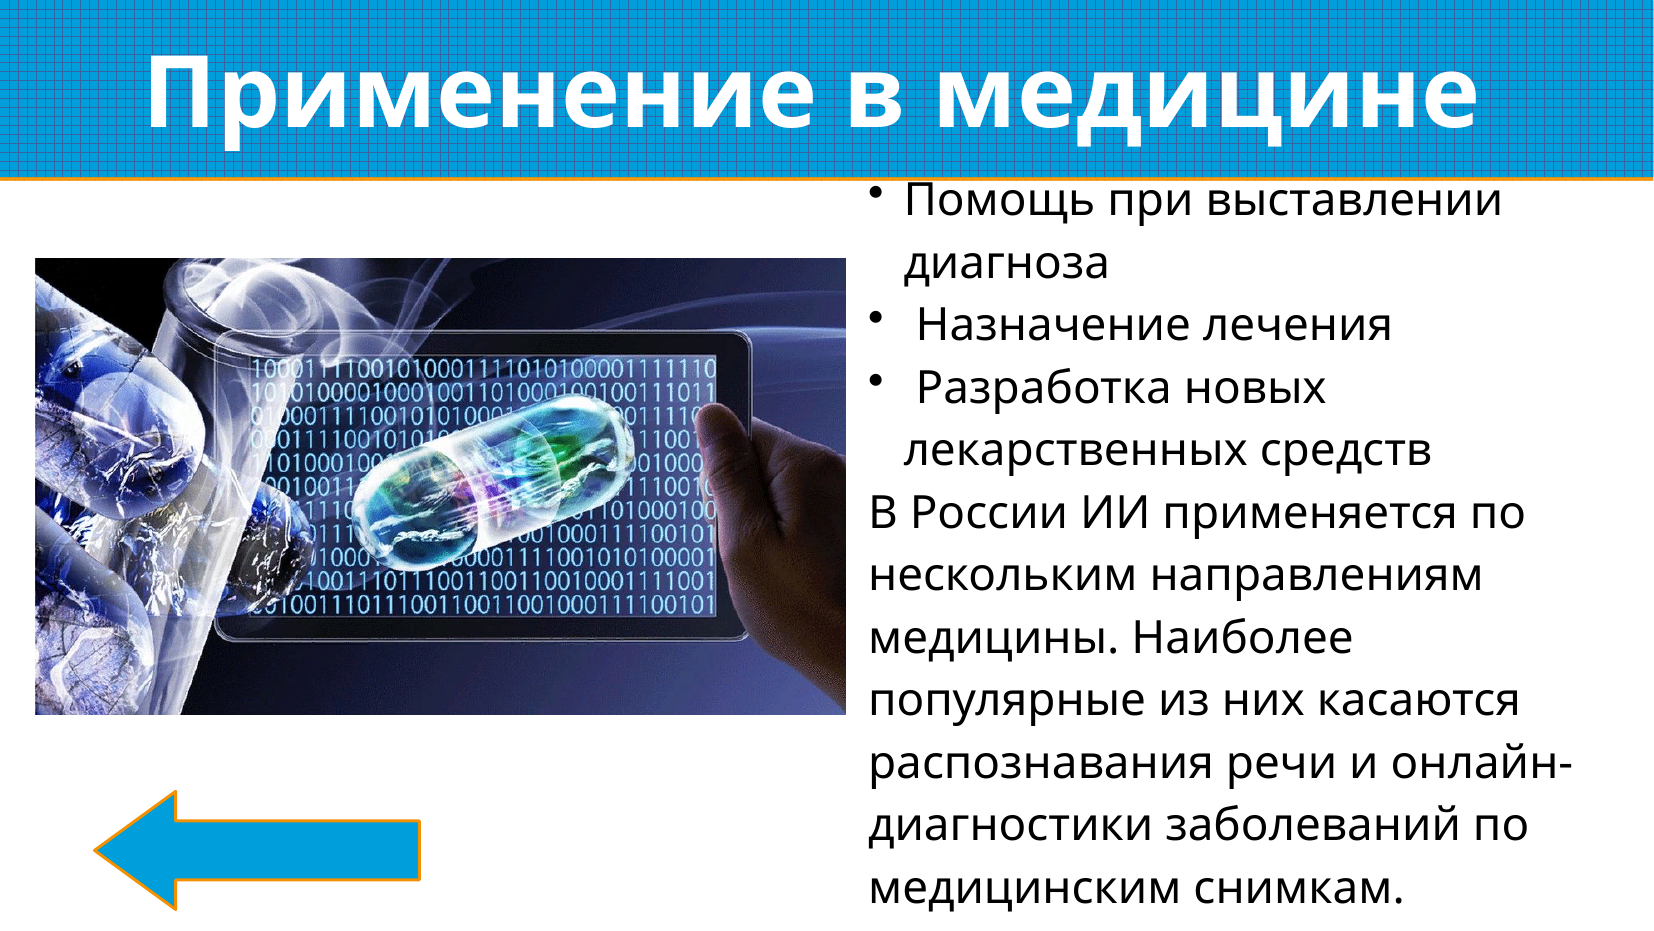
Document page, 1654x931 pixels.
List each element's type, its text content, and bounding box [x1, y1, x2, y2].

text_box [94, 791, 420, 910]
text_box Помощь при выставлении диагноза Назначение лечения Разработка новых лекарственных средств В России ИИ применяется по нескольким направлениям медицины. Наиболее популярные из них касаются распознавания речи и онлайн-диагностики заболеваний по медицинским снимкам. [862, 195, 1630, 931]
text_box Применение в медицине [118, 0, 1506, 236]
picture [35, 258, 846, 715]
